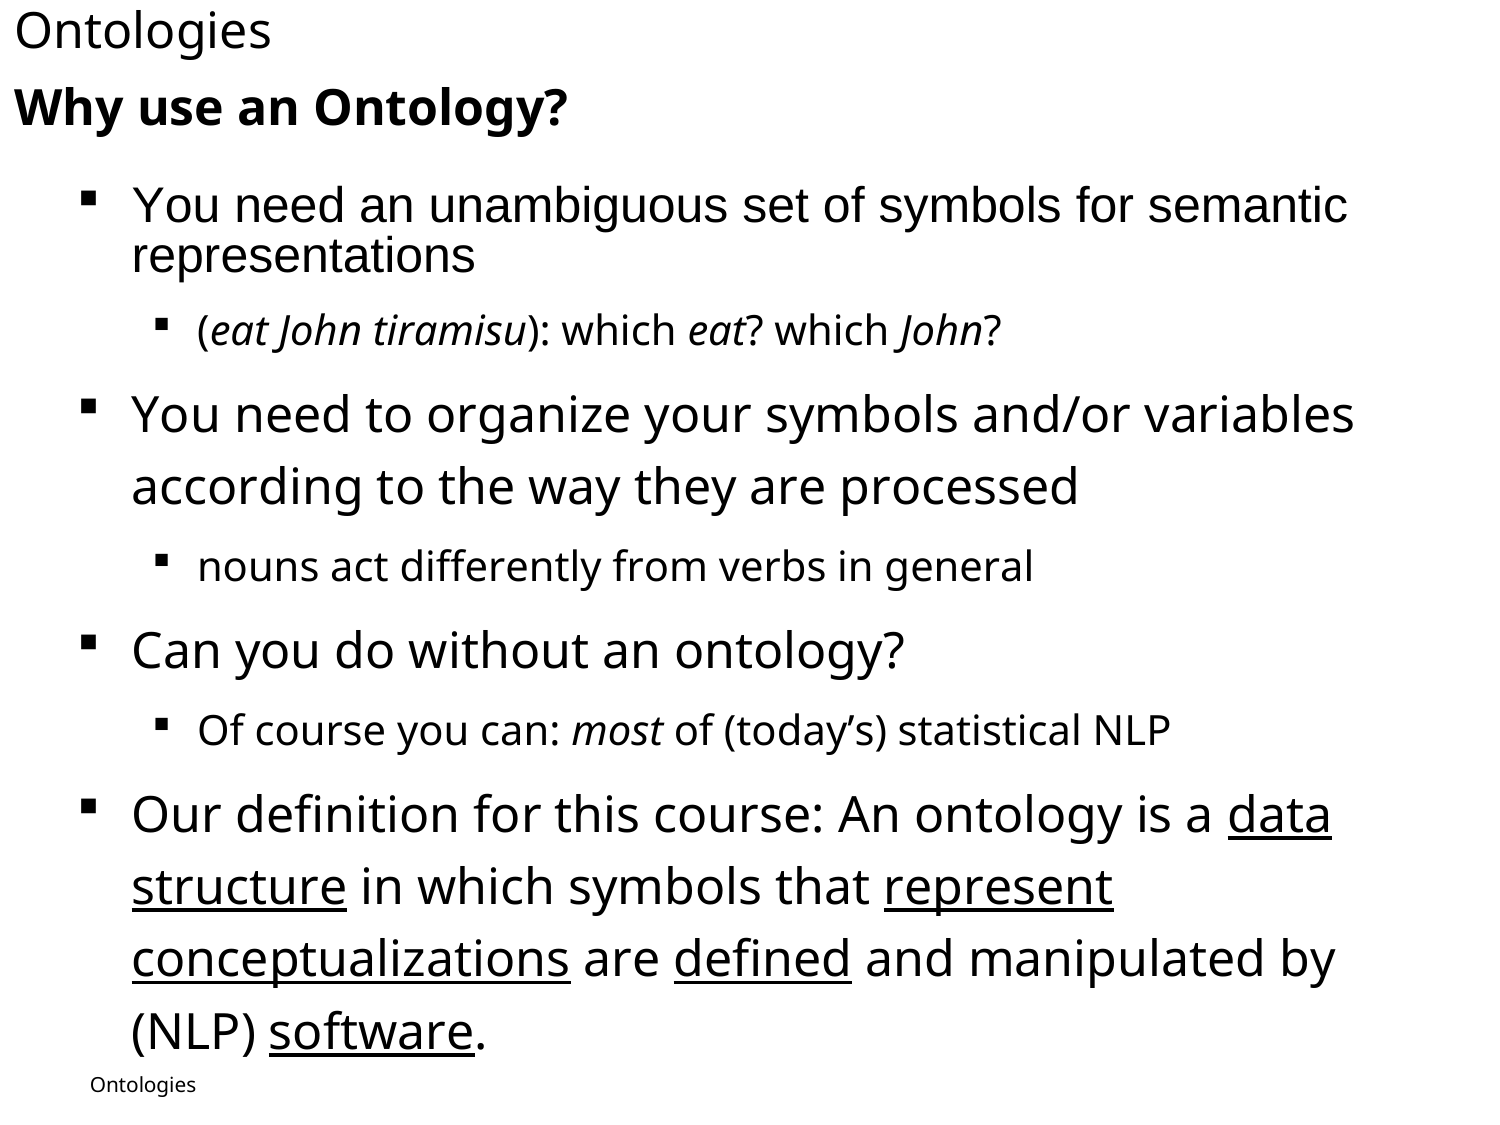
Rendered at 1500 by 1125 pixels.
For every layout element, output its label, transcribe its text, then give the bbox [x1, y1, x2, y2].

title Ontologies Why use an Ontology? [0, 0, 1400, 150]
list You need an unambiguous set of symbols for semantic representations (eat John tiramisu): which eat? which John? You need to organize your symbols and/or variables according to the way they are processed nouns act differently from verbs in general Can you do without an ontology? Of course you can: most of (today’s) statistical NLP Our definition for this course: An ontology is a data structure in which symbols that represent conceptualizations are defined and manipulated by (NLP) software. [62, 174, 1463, 1013]
